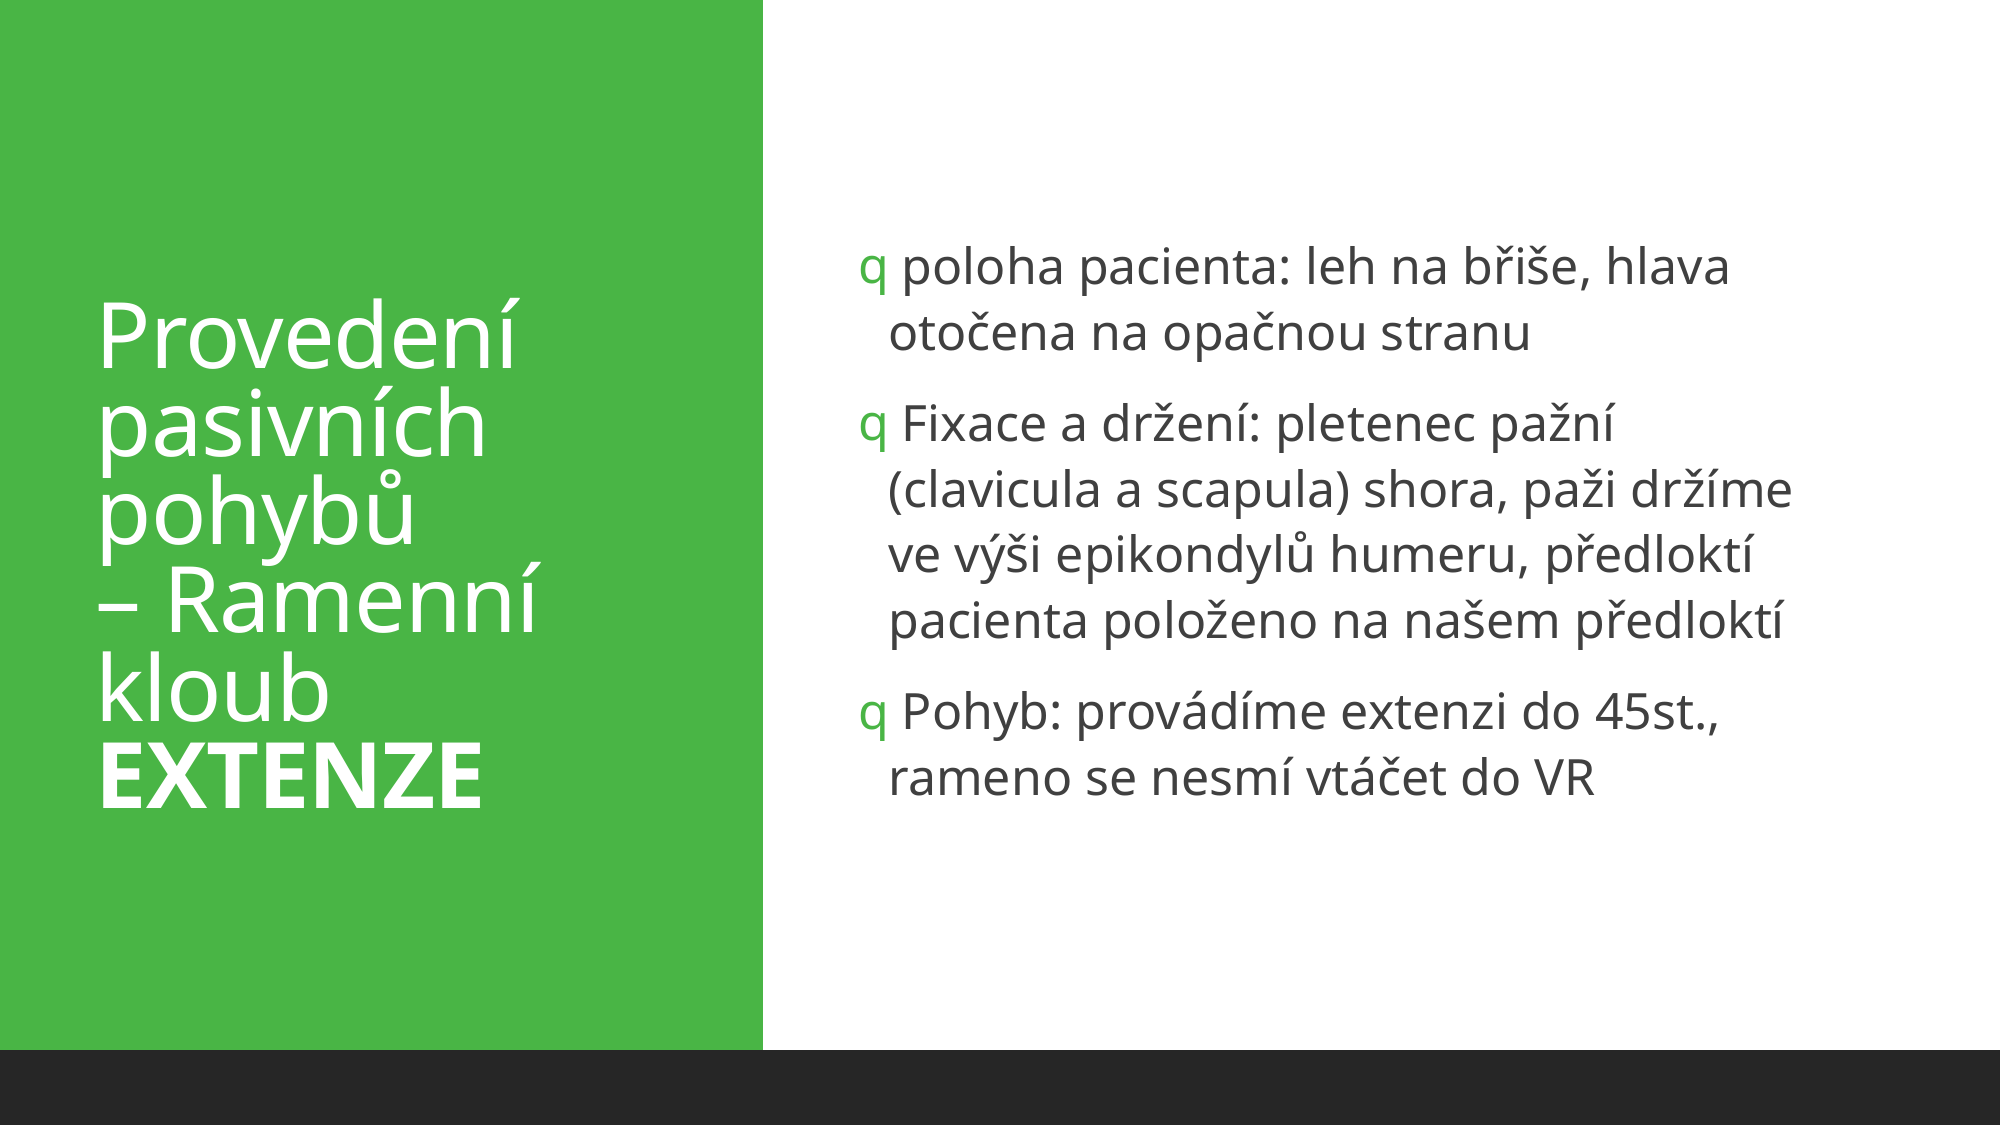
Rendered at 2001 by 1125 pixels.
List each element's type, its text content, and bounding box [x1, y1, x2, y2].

text_box [0, 0, 2000, 1125]
list poloha pacienta: leh na břiše, hlava otočena na opačnou stranu Fixace a držení: pletenec pažní (clavicula a scapula) shora, paži držíme ve výši epikondylů humeru, předloktí pacienta položeno na našem předloktí Pohyb: provádíme extenzi do 45st., rameno se nesmí vtáčet do VR [858, 99, 1831, 1026]
title Provedení pasivních pohybů – Ramenní kloub EXTENZE [80, 99, 679, 1026]
